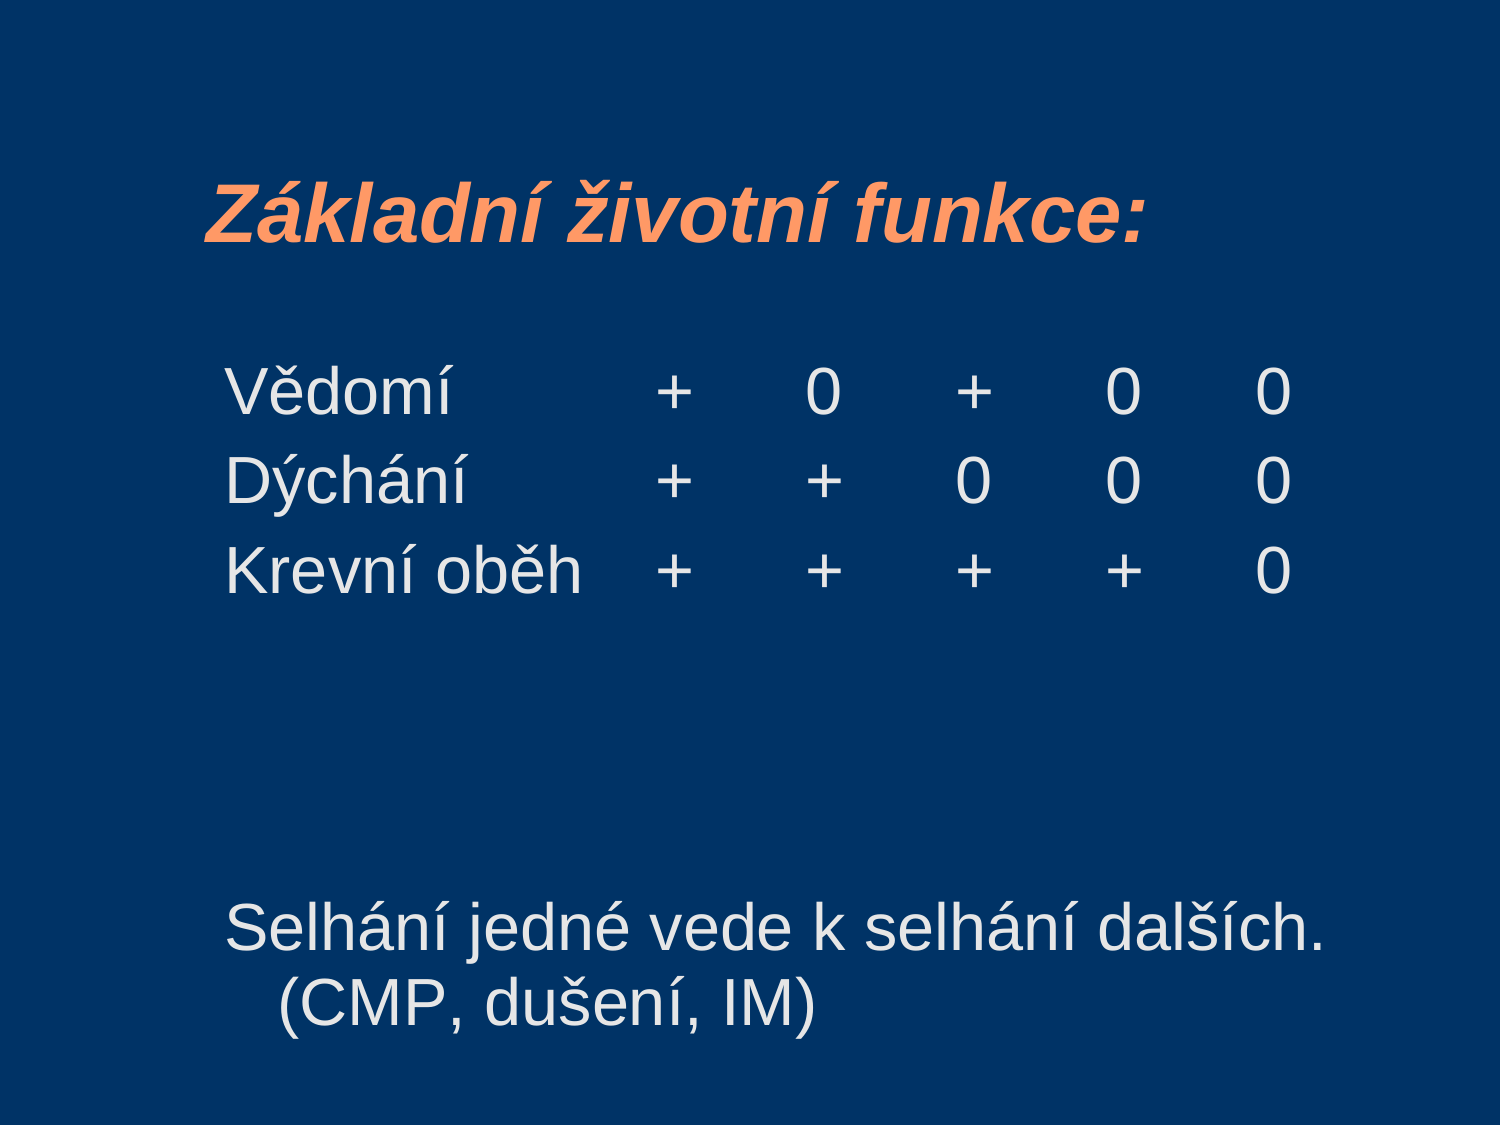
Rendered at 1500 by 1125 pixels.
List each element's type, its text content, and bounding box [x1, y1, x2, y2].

list Vědomí + 0 + 0 0 Dýchání + + 0 0 0 Krevní oběh + + + + 0 Selhání jedné vede k selhání dalších. (CMP, dušení, IM) [206, 358, 1500, 1125]
title Základní životní funkce: [206, 110, 1500, 318]
